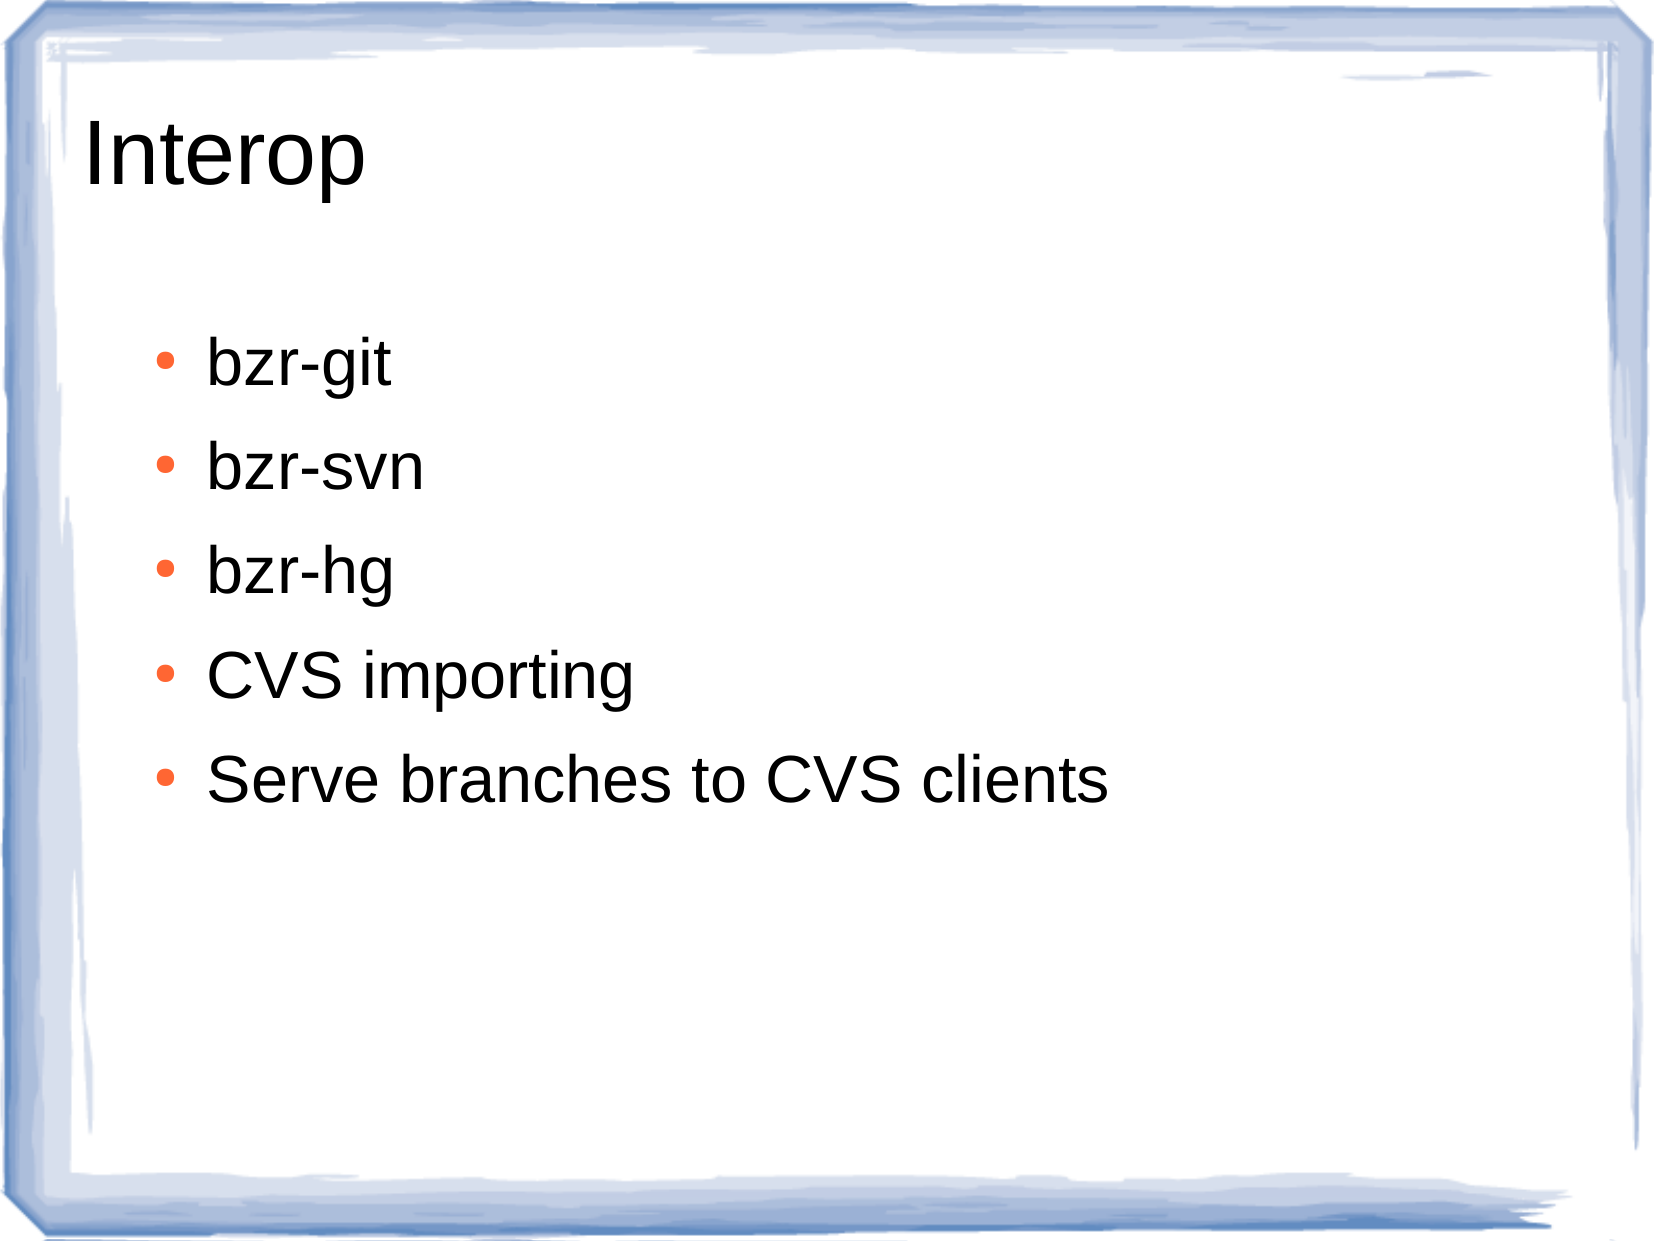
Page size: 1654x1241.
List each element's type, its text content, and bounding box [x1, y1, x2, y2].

title Interop [82, 56, 1571, 250]
picture [0, 0, 1654, 1241]
list bzr-git bzr-svn bzr-hg CVS importing Serve branches to CVS clients [118, 324, 1571, 1129]
